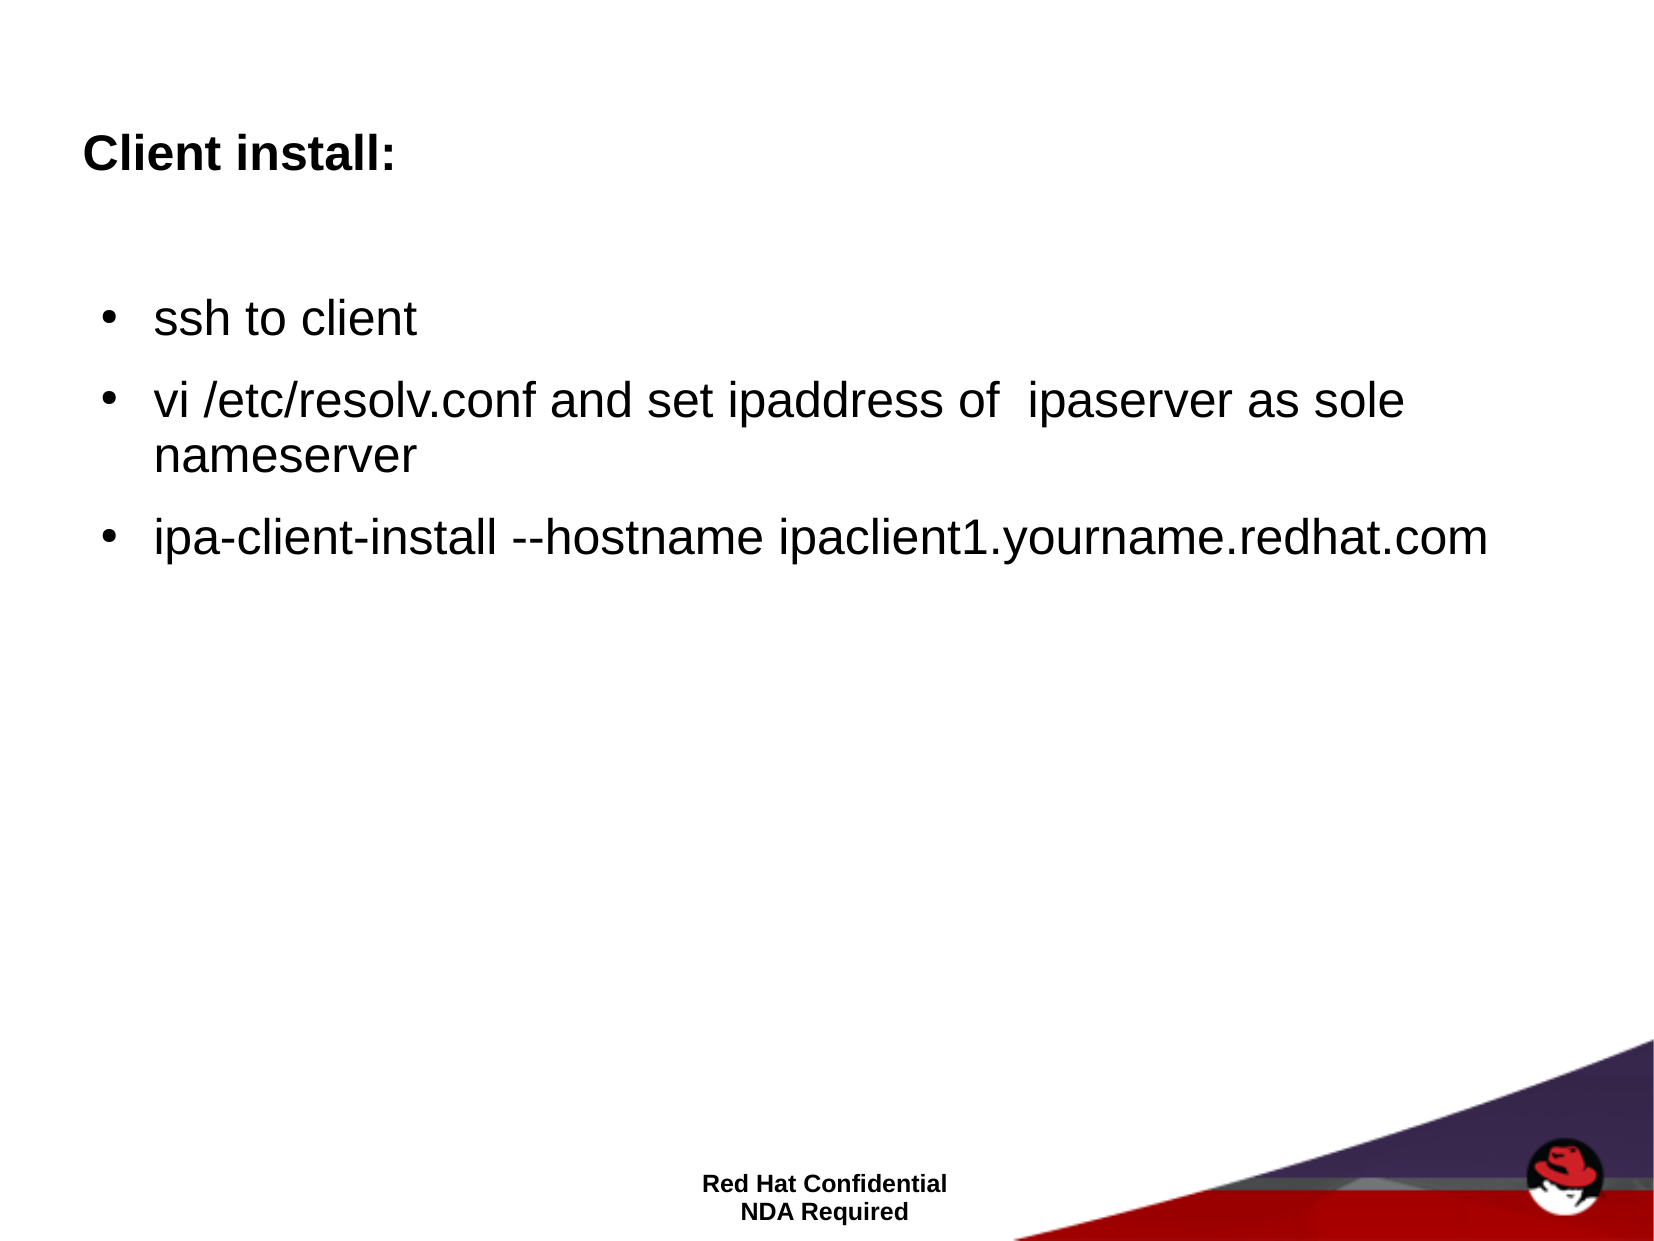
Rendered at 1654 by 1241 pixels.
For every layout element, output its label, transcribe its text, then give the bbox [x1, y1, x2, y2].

list ssh to client vi /etc/resolv.conf and set ipaddress of ipaserver as sole nameserver ipa-client-install --hostname ipaclient1.yourname.redhat.com [82, 290, 1571, 1109]
picture [1012, 1036, 1654, 1241]
title Client install: [82, 49, 1571, 257]
